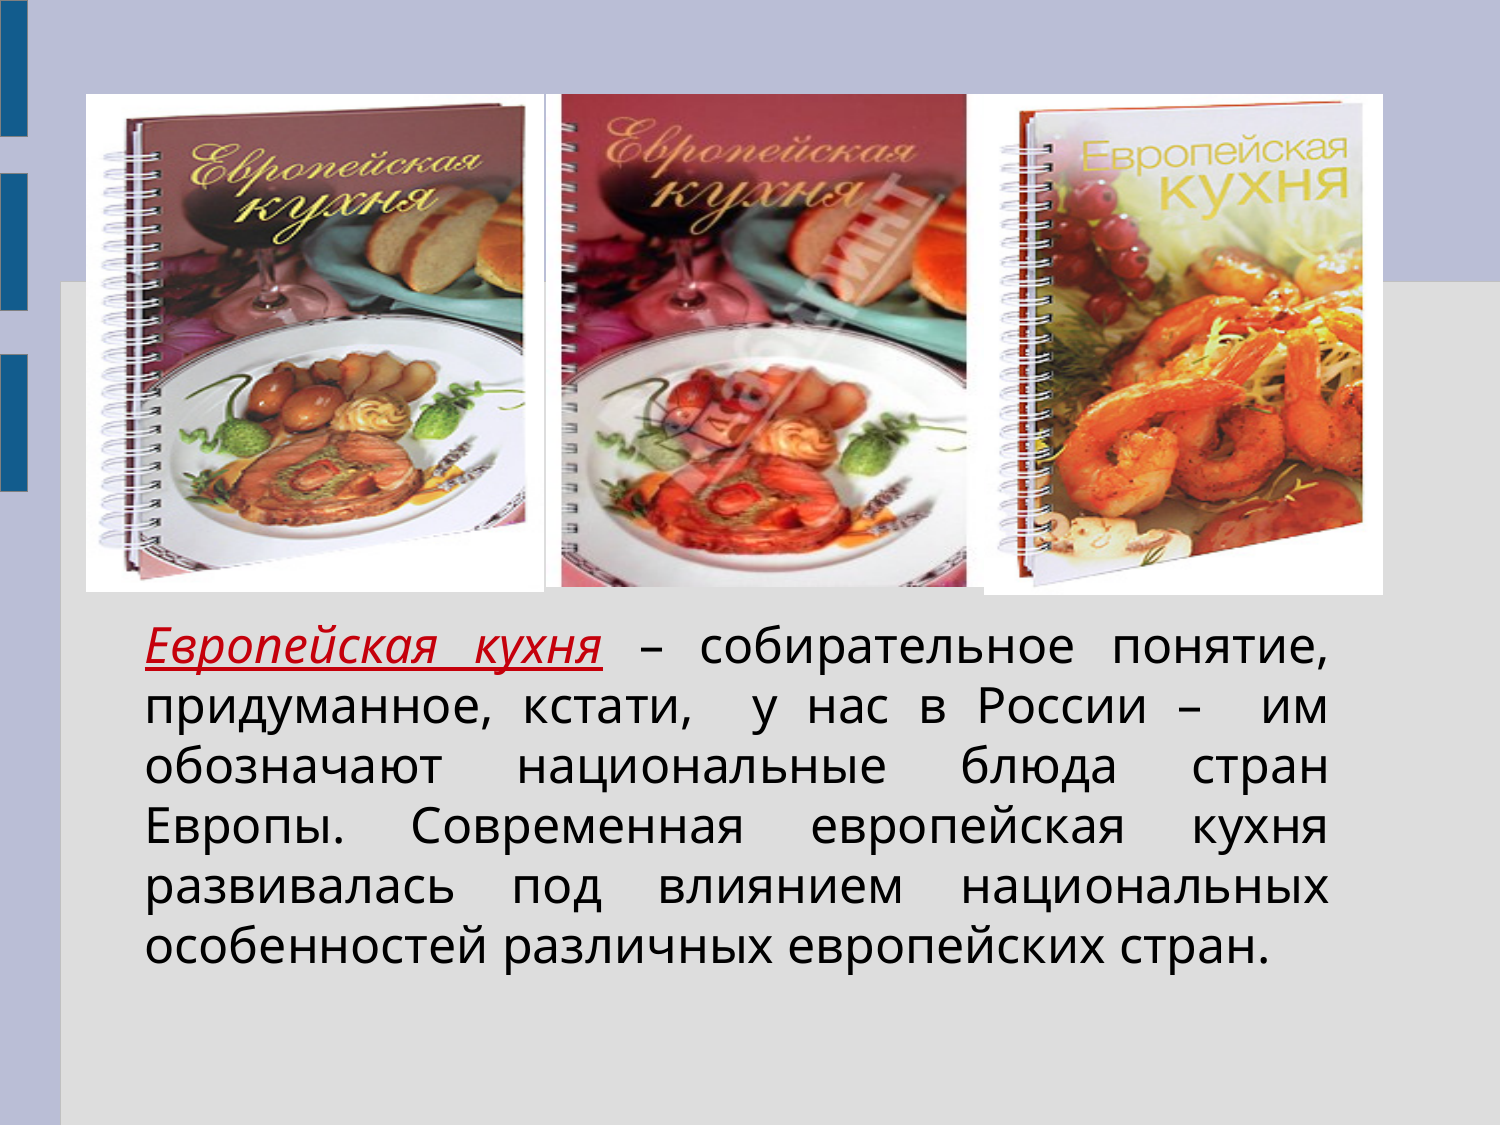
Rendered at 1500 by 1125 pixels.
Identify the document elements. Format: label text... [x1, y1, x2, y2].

picture [546, 94, 1383, 595]
picture [86, 94, 544, 592]
subtitle Европейская кухня – собирательное понятие, придуманное, кстати, у нас в России – им обозначают национальные блюда стран Европы. Современная европейская кухня развивалась под влиянием национальных особенностей различных европейских стран. [129, 606, 1346, 1004]
